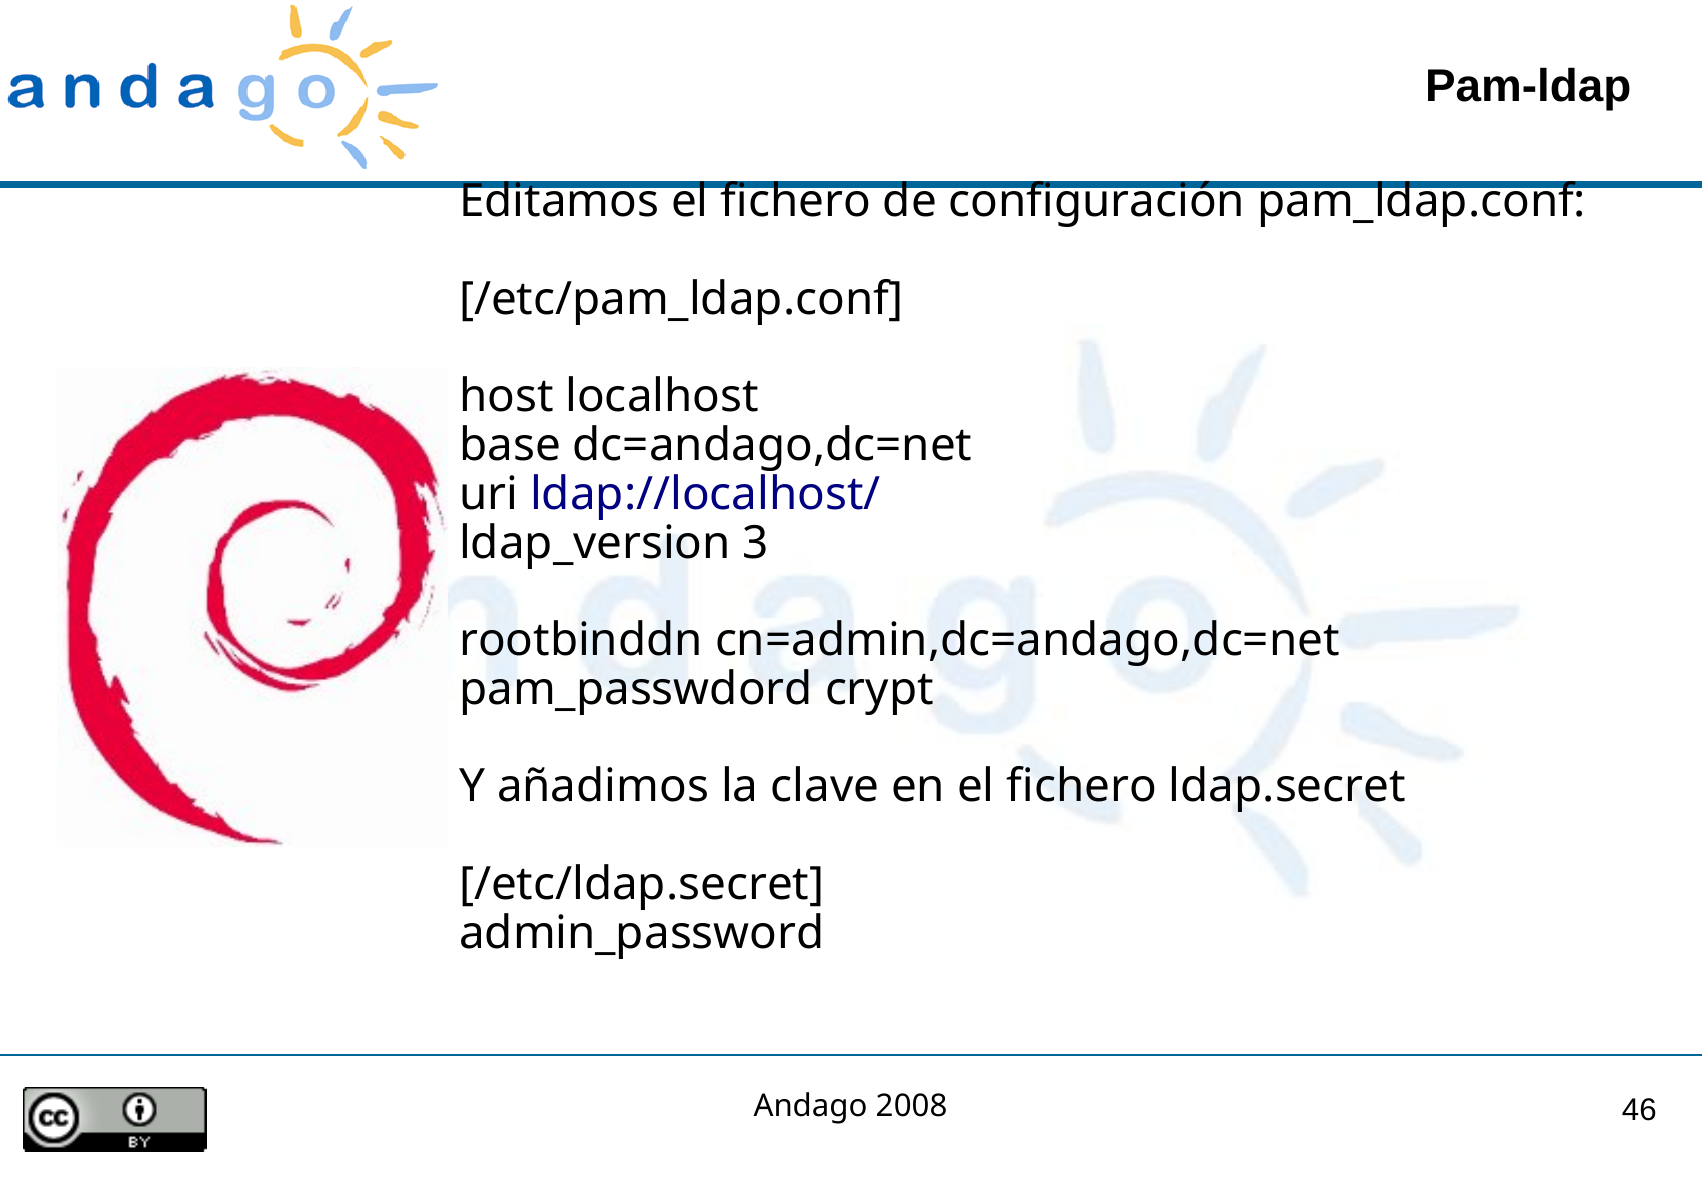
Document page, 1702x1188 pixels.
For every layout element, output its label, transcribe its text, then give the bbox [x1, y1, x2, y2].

text_box Editamos el fichero de configuración pam_ldap.conf: [/etc/pam_ldap.conf] host localhost base dc=andago,dc=net uri ldap://localhost/ ldap_version 3 rootbinddn cn=admin,dc=andago,dc=net pam_passwdord crypt Y añadimos la clave en el fichero ldap.secret [/etc/ldap.secret] admin_password [442, 211, 1687, 1004]
picture [0, 0, 255, 175]
picture [57, 324, 448, 919]
picture [23, 1087, 207, 1152]
title Pam-ldap [255, 0, 1702, 181]
